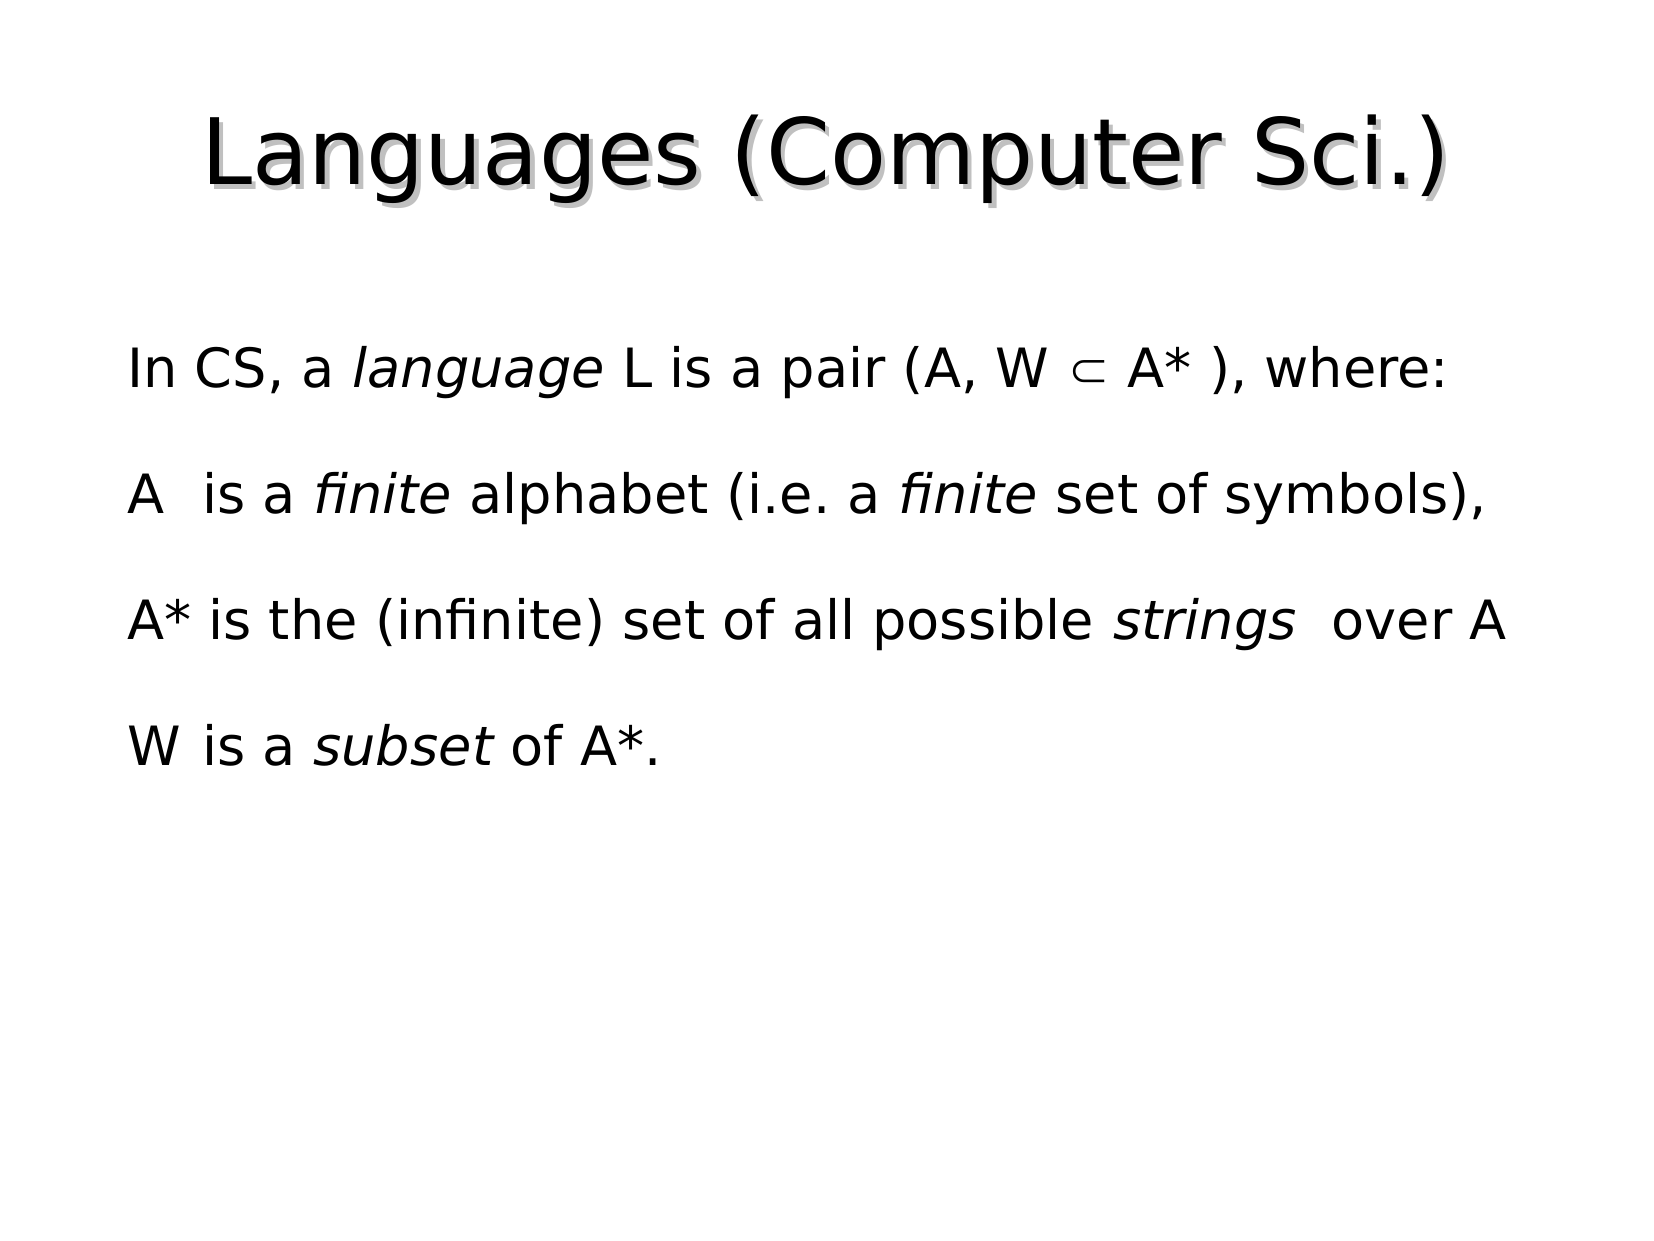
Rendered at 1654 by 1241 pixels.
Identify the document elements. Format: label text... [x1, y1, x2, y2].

text_box In CS, a language L is a pair (A, W ⊂ A* ), where: A is a finite alphabet (i.e. a finite set of symbols), A* is the (infinite) set of all possible strings over A W is a subset of A*. [112, 330, 1538, 826]
title Languages (Computer Sci.) [82, 56, 1571, 250]
